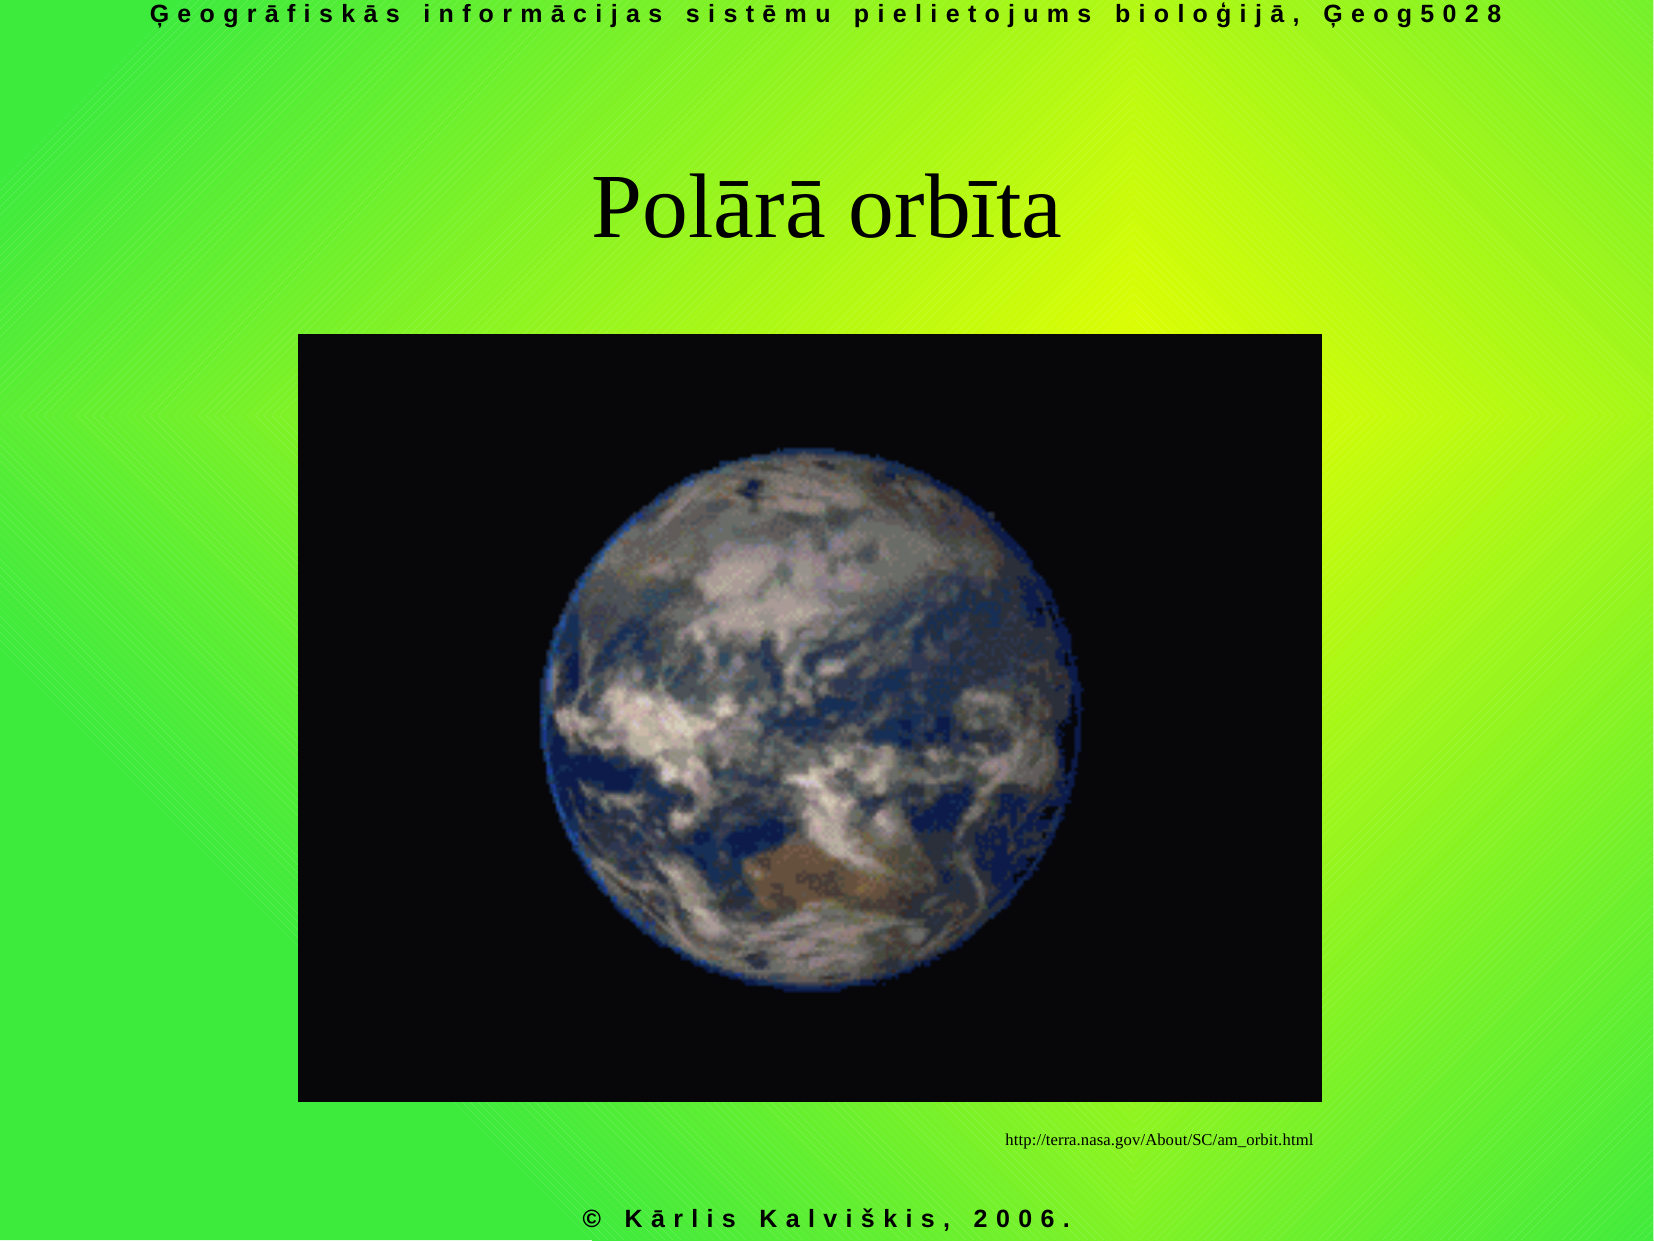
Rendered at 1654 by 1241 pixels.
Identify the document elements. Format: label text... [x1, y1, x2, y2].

text_box http://terra.nasa.gov/About/SC/am_orbit.html [990, 1123, 1327, 1158]
picture [298, 334, 1322, 1103]
title Polārā orbīta [121, 102, 1534, 311]
